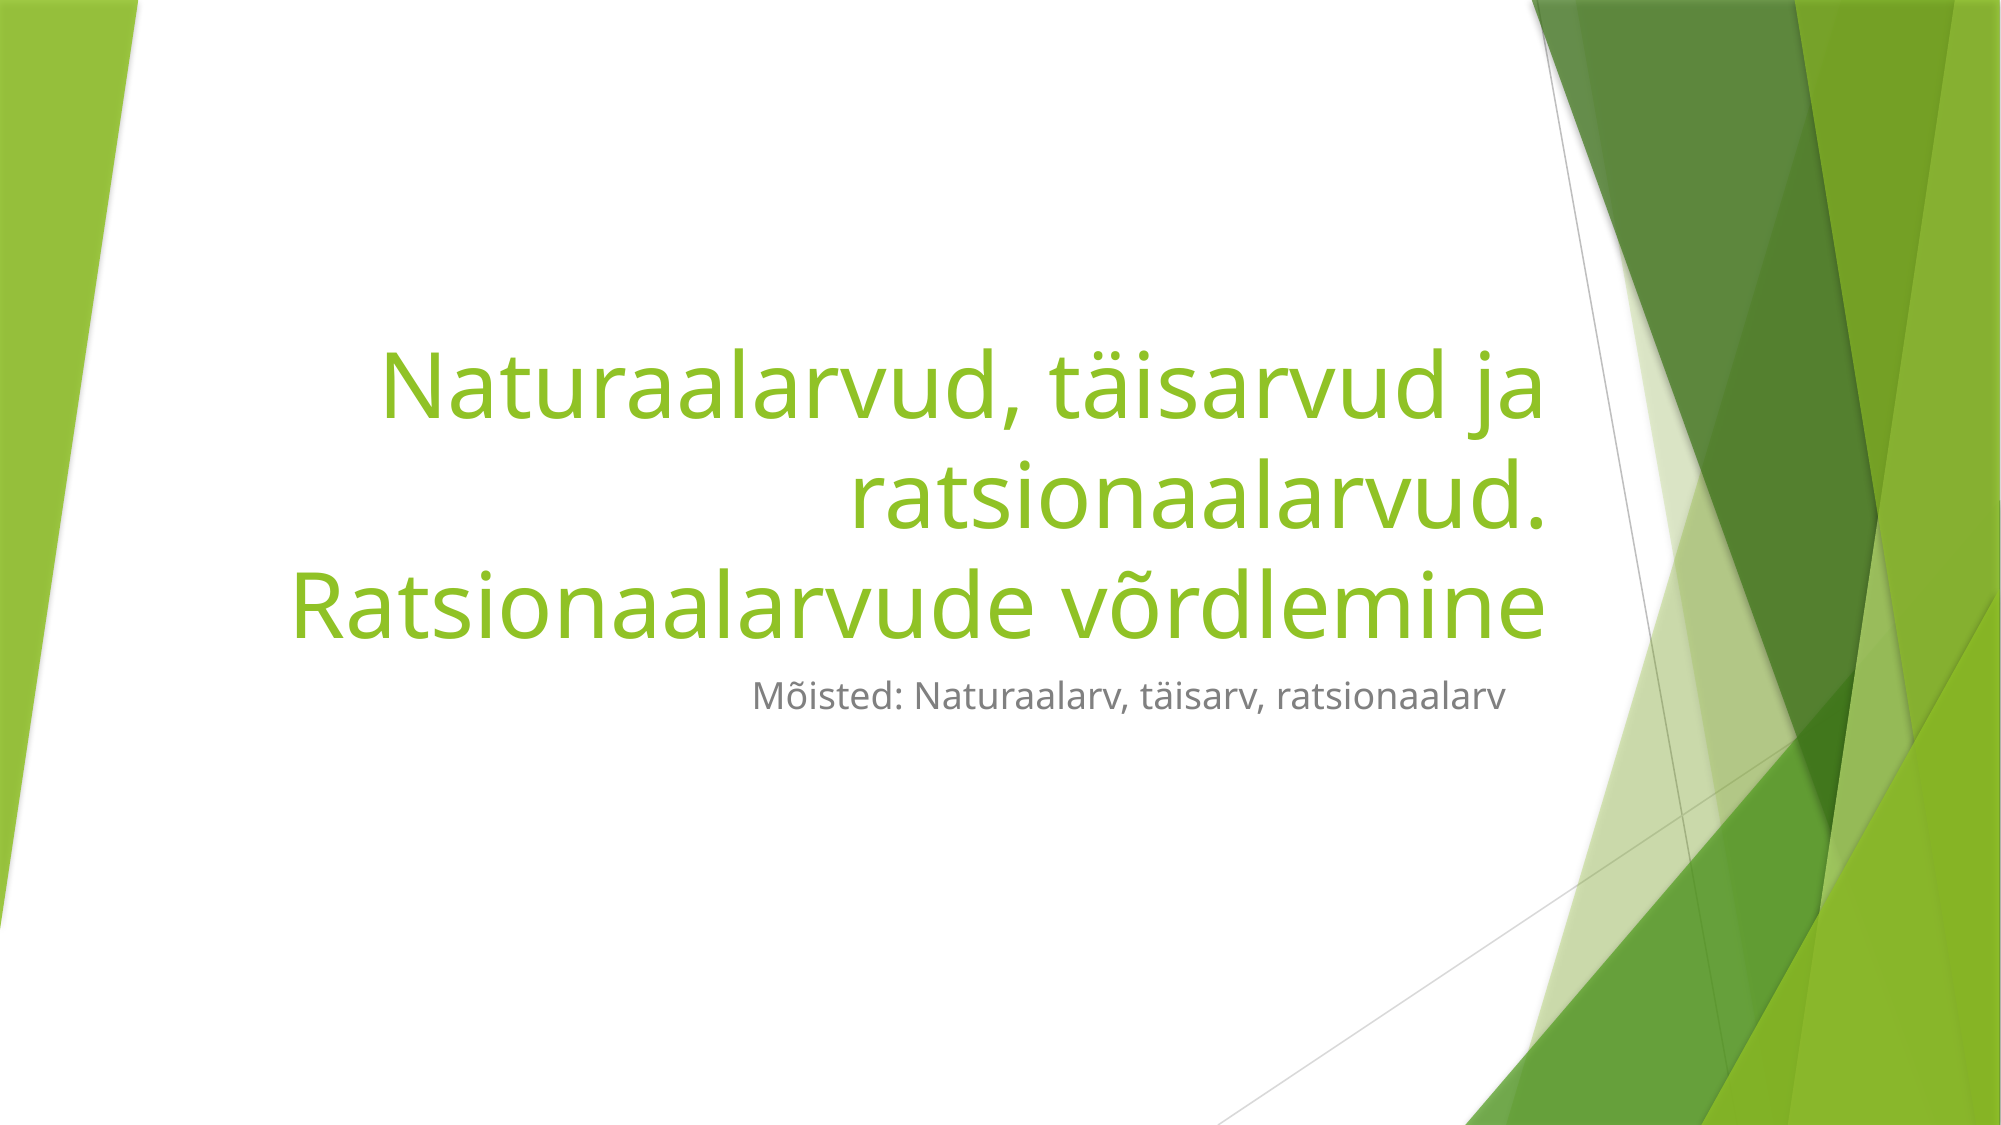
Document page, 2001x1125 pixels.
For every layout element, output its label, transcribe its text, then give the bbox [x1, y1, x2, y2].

title Naturaalarvud, täisarvud ja ratsionaalarvud. Ratsionaalarvude võrdlemine [247, 394, 1565, 665]
subtitle Mõisted: Naturaalarv, täisarv, ratsionaalarv [247, 664, 1522, 845]
